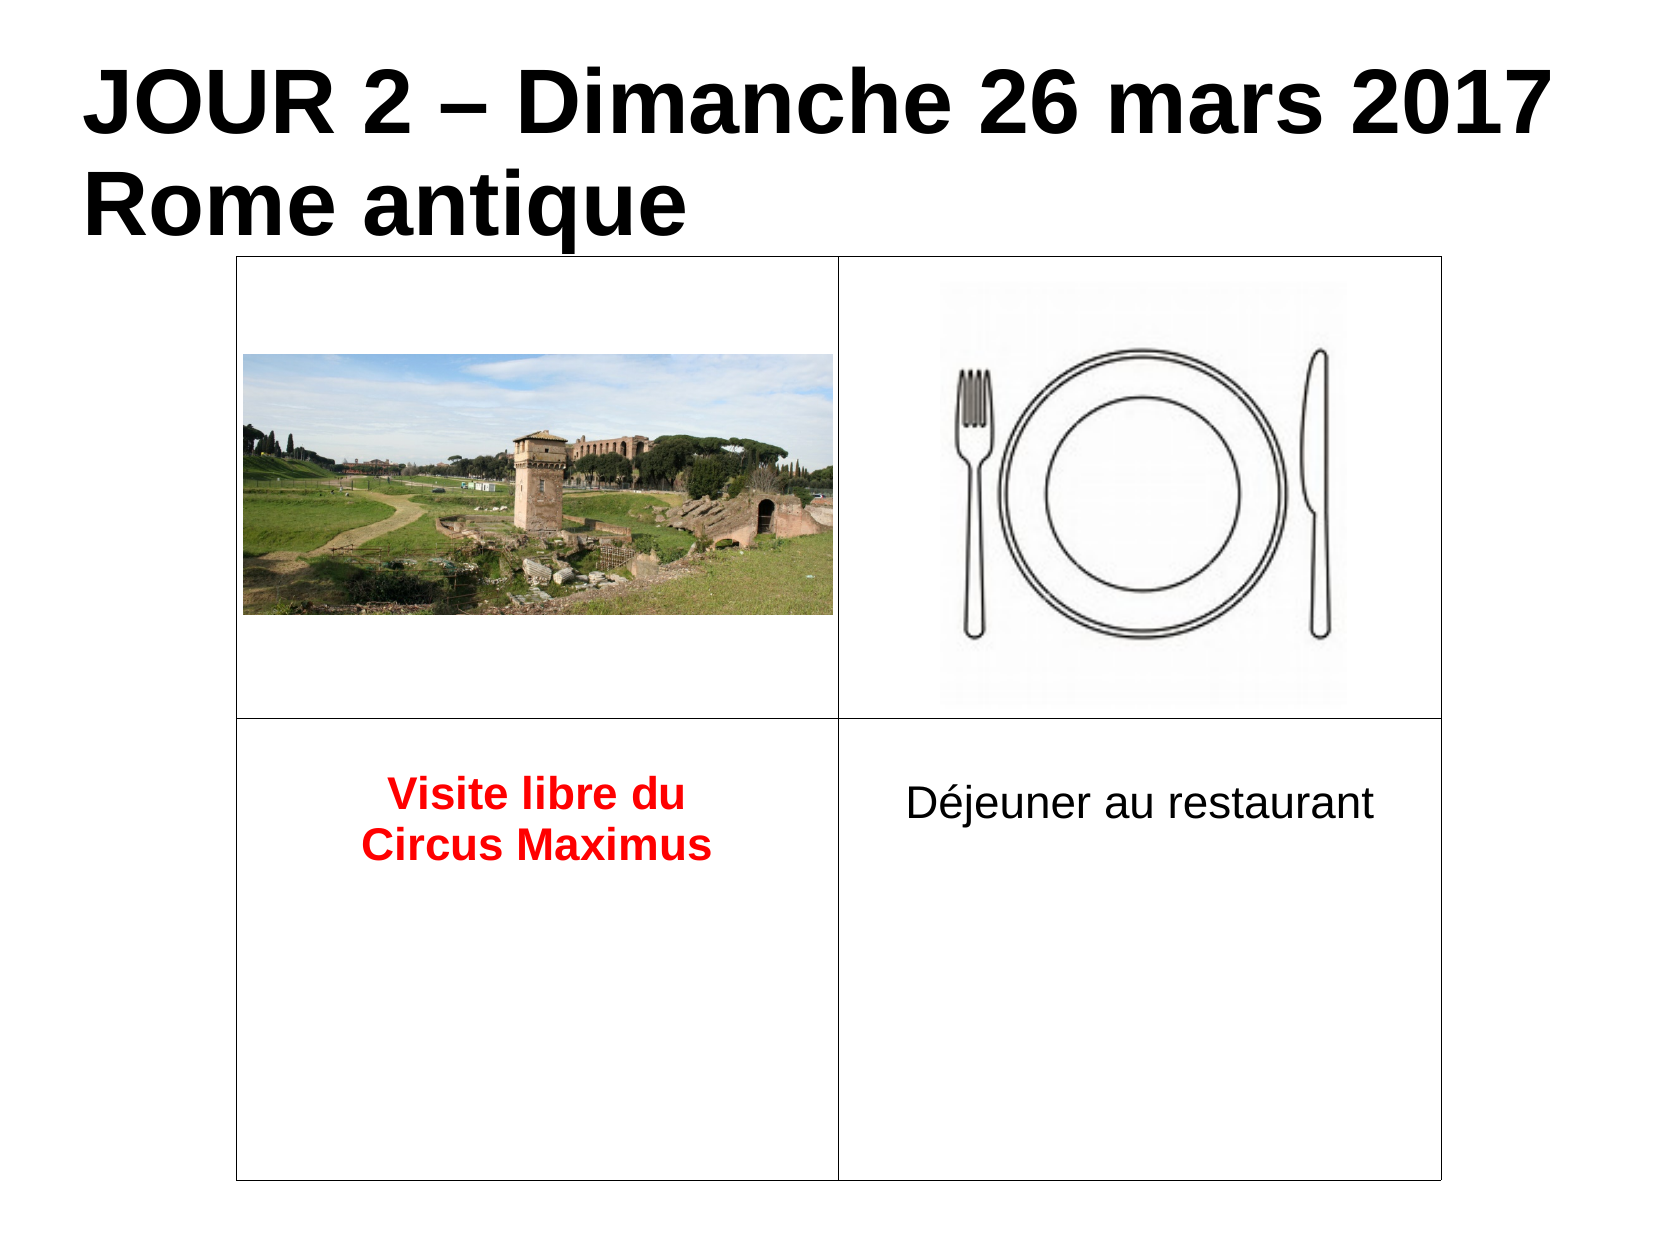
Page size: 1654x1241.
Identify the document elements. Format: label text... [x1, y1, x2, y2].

picture [940, 280, 1347, 709]
table_cell Déjeuner au restaurant [839, 719, 1441, 1180]
table_cell Visite libre du Circus Maximus [237, 719, 838, 1180]
title JOUR 2 – Dimanche 26 mars 2017 Rome antique [82, 49, 1571, 257]
picture [243, 354, 833, 615]
table_header [839, 257, 1441, 718]
table_header [237, 257, 838, 718]
